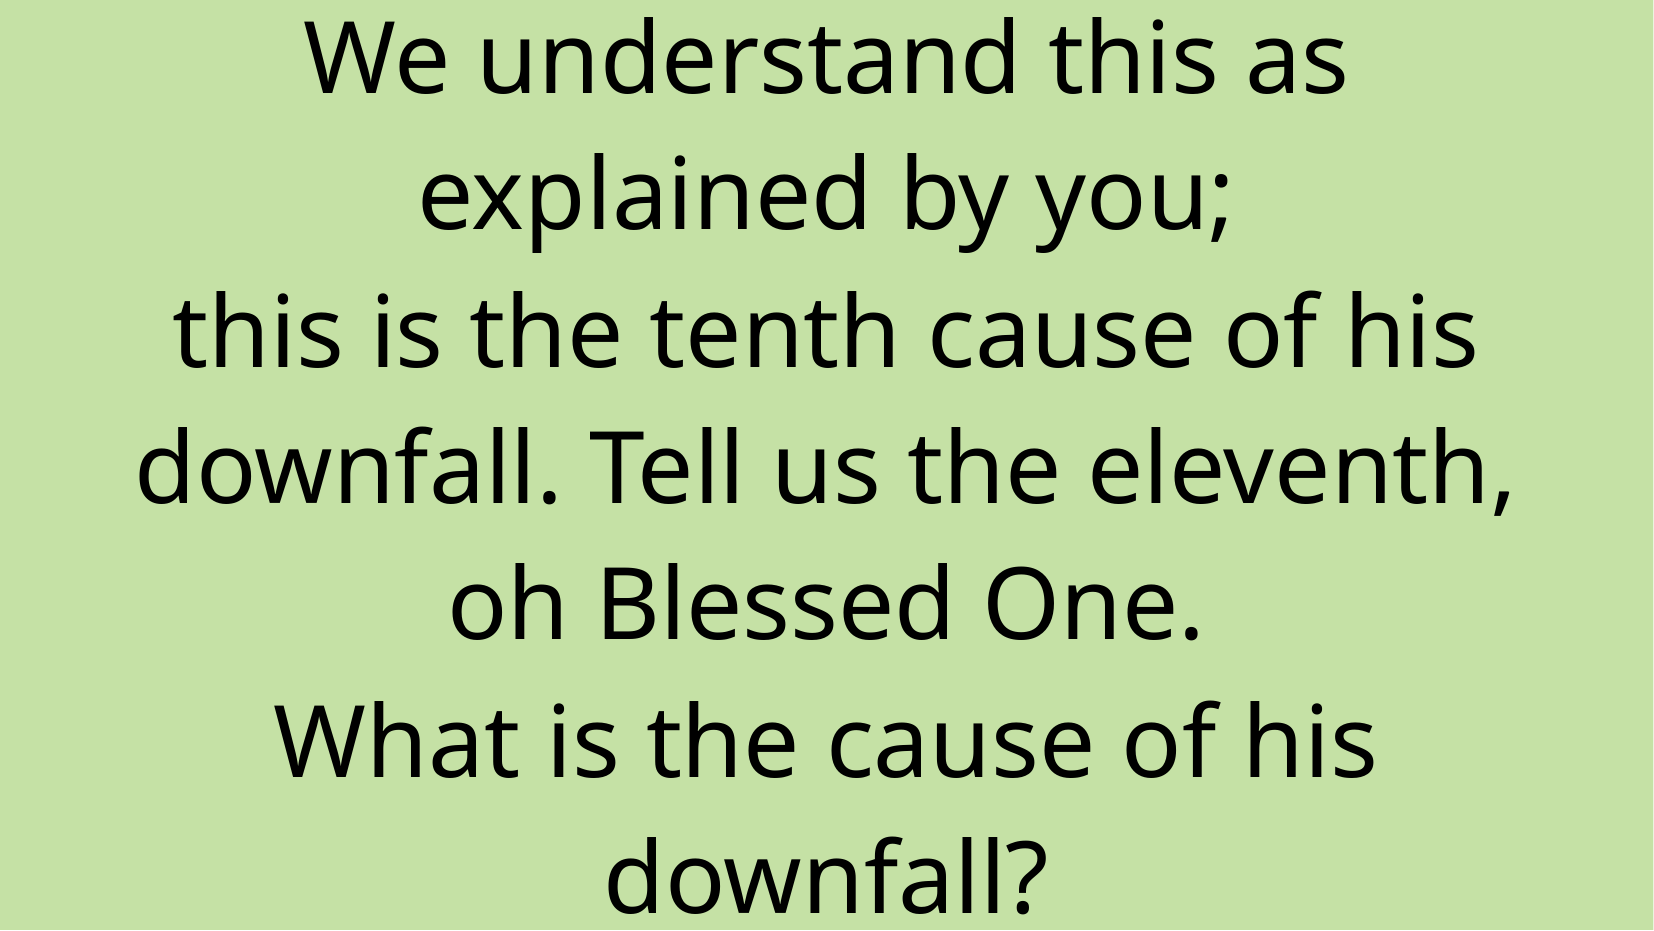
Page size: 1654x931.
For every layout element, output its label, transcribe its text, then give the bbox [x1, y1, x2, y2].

subtitle We understand this as explained by you; this is the tenth cause of his downfall. Tell us the eleventh, oh Blessed One. What is the cause of his downfall? [82, 0, 1571, 931]
